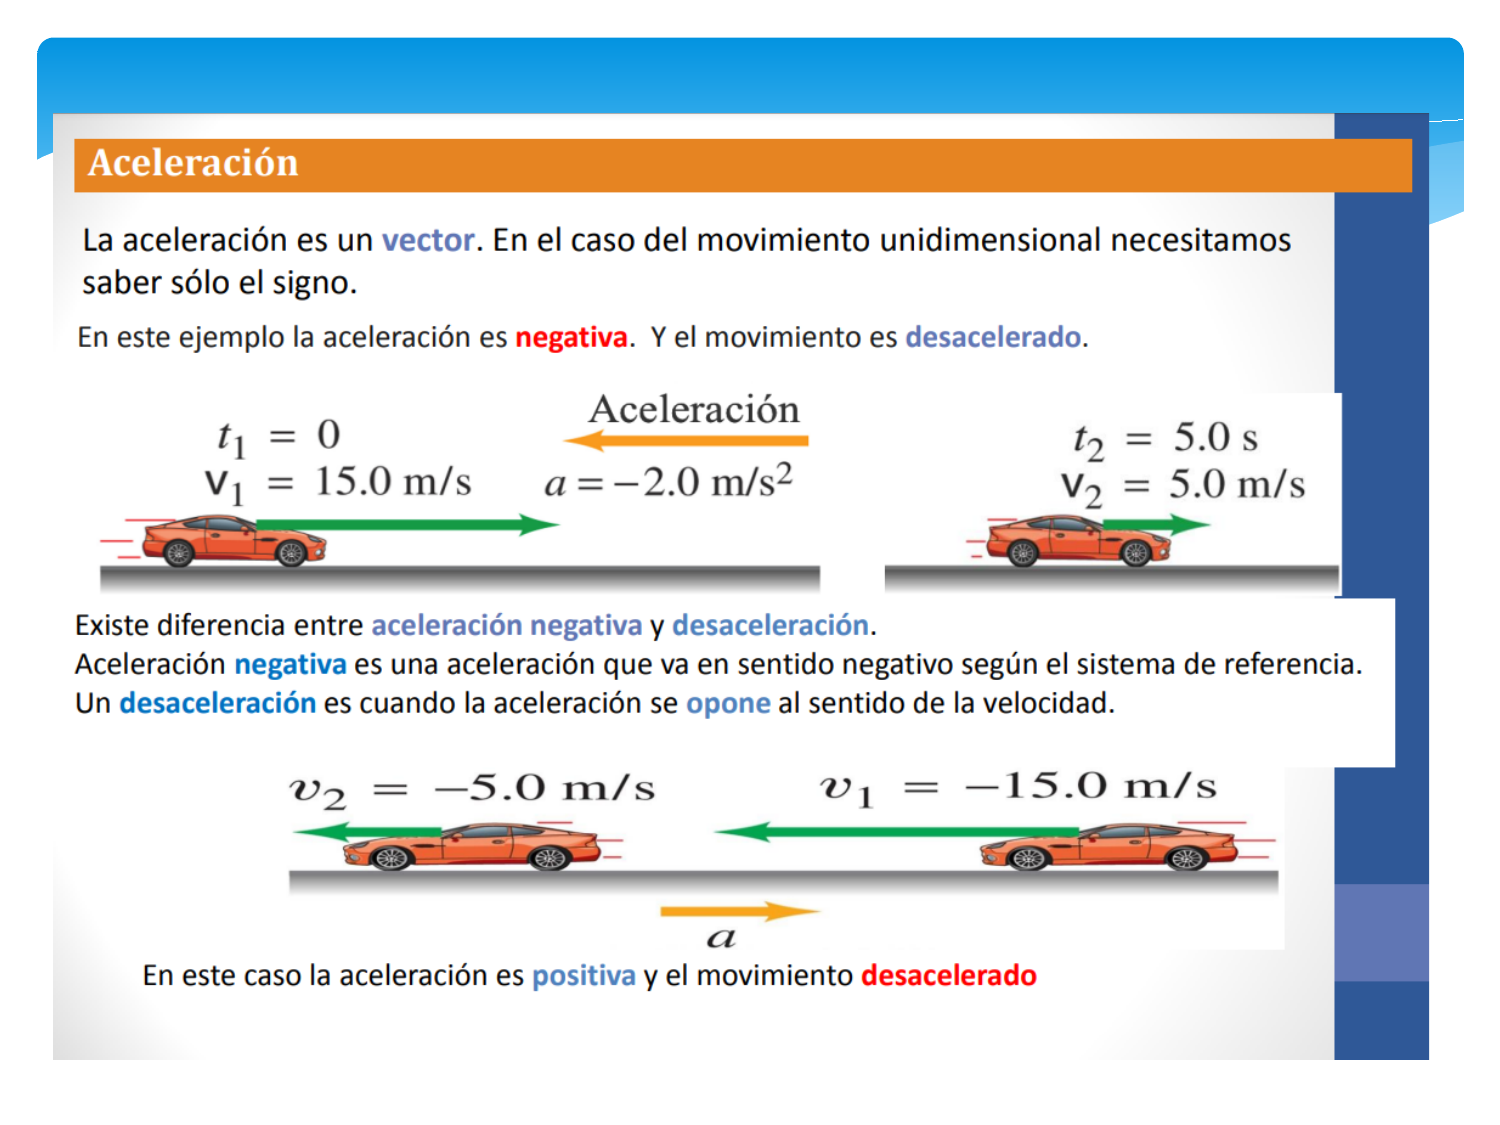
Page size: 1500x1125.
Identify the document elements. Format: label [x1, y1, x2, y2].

picture [53, 113, 1430, 1060]
